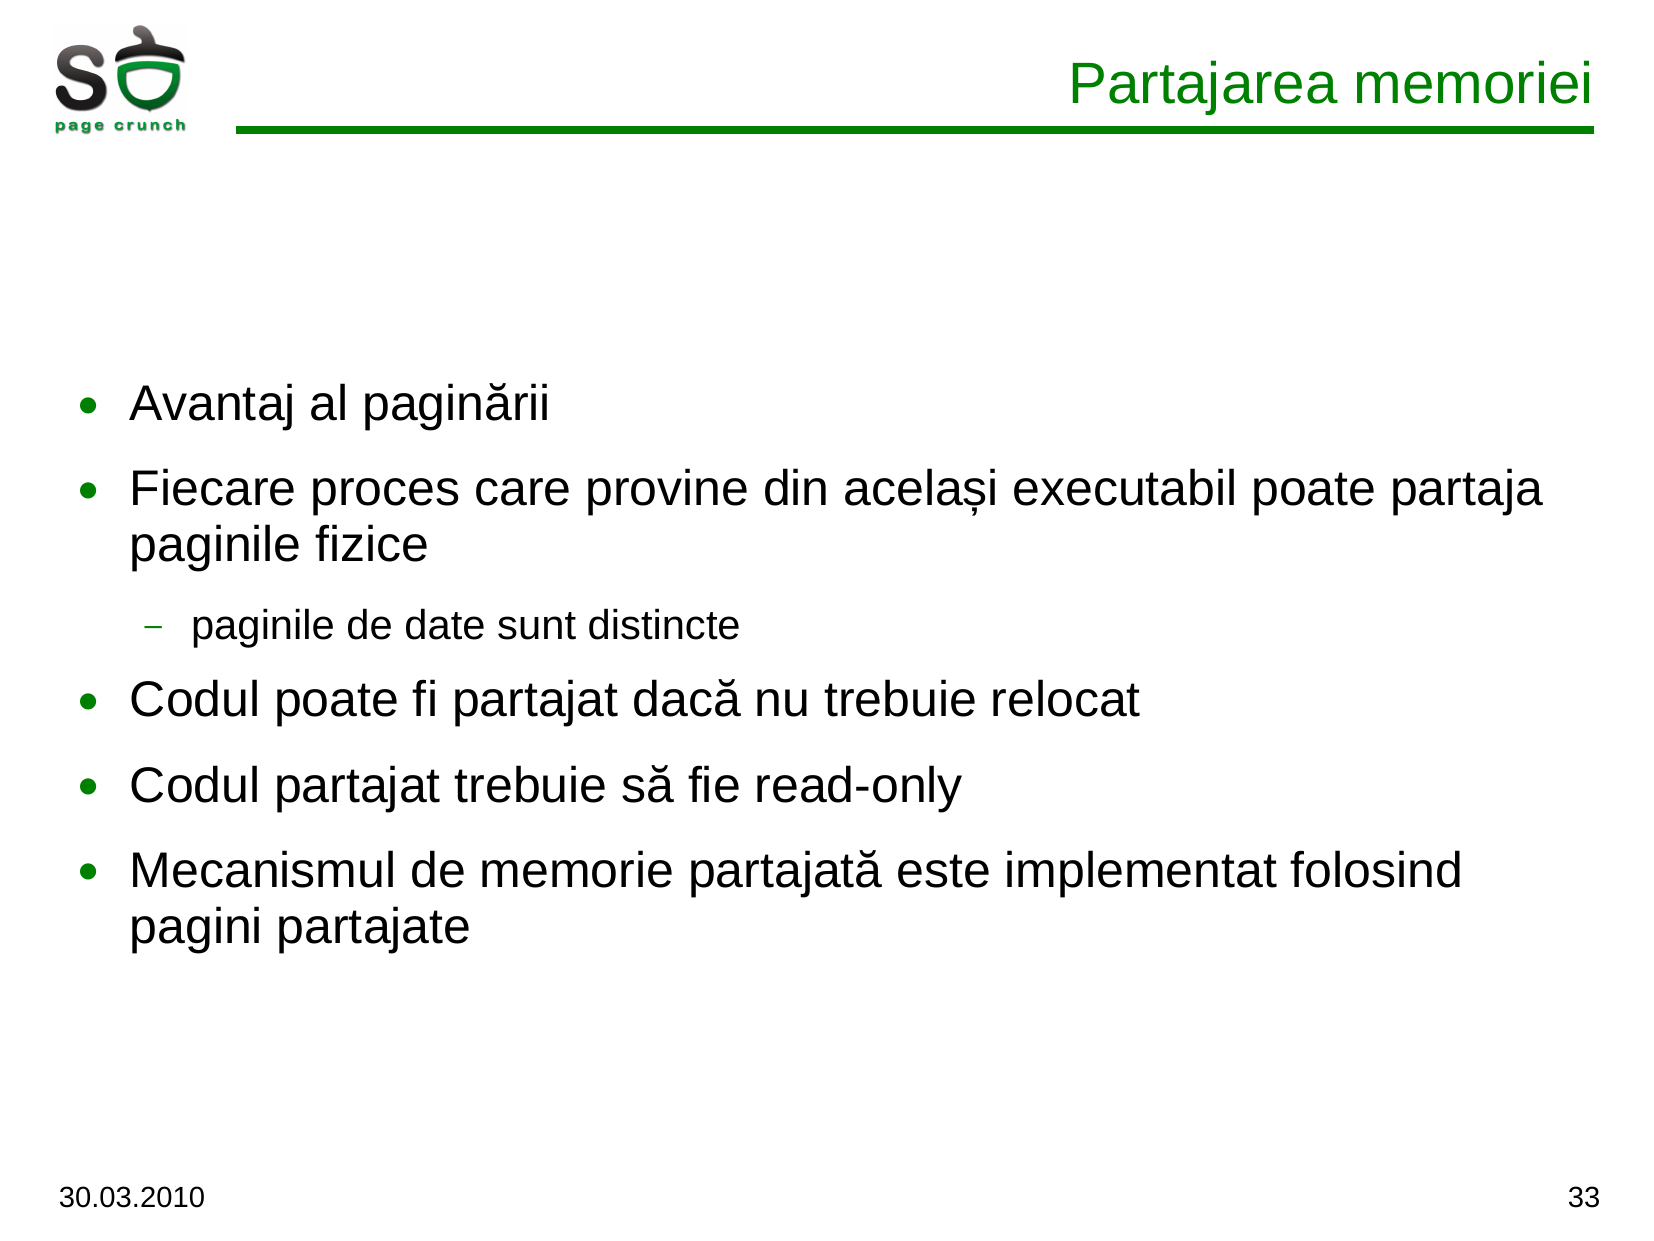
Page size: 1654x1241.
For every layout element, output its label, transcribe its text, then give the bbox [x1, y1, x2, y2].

title Partajarea memoriei [236, 49, 1595, 119]
picture [53, 23, 188, 136]
list Avantaj al paginării Fiecare proces care provine din același executabil poate partaja paginile fizice paginile de date sunt distincte Codul poate fi partajat dacă nu trebuie relocat Codul partajat trebuie să fie read-only Mecanismul de memorie partajată este implementat folosind pagini partajate [59, 177, 1595, 1152]
